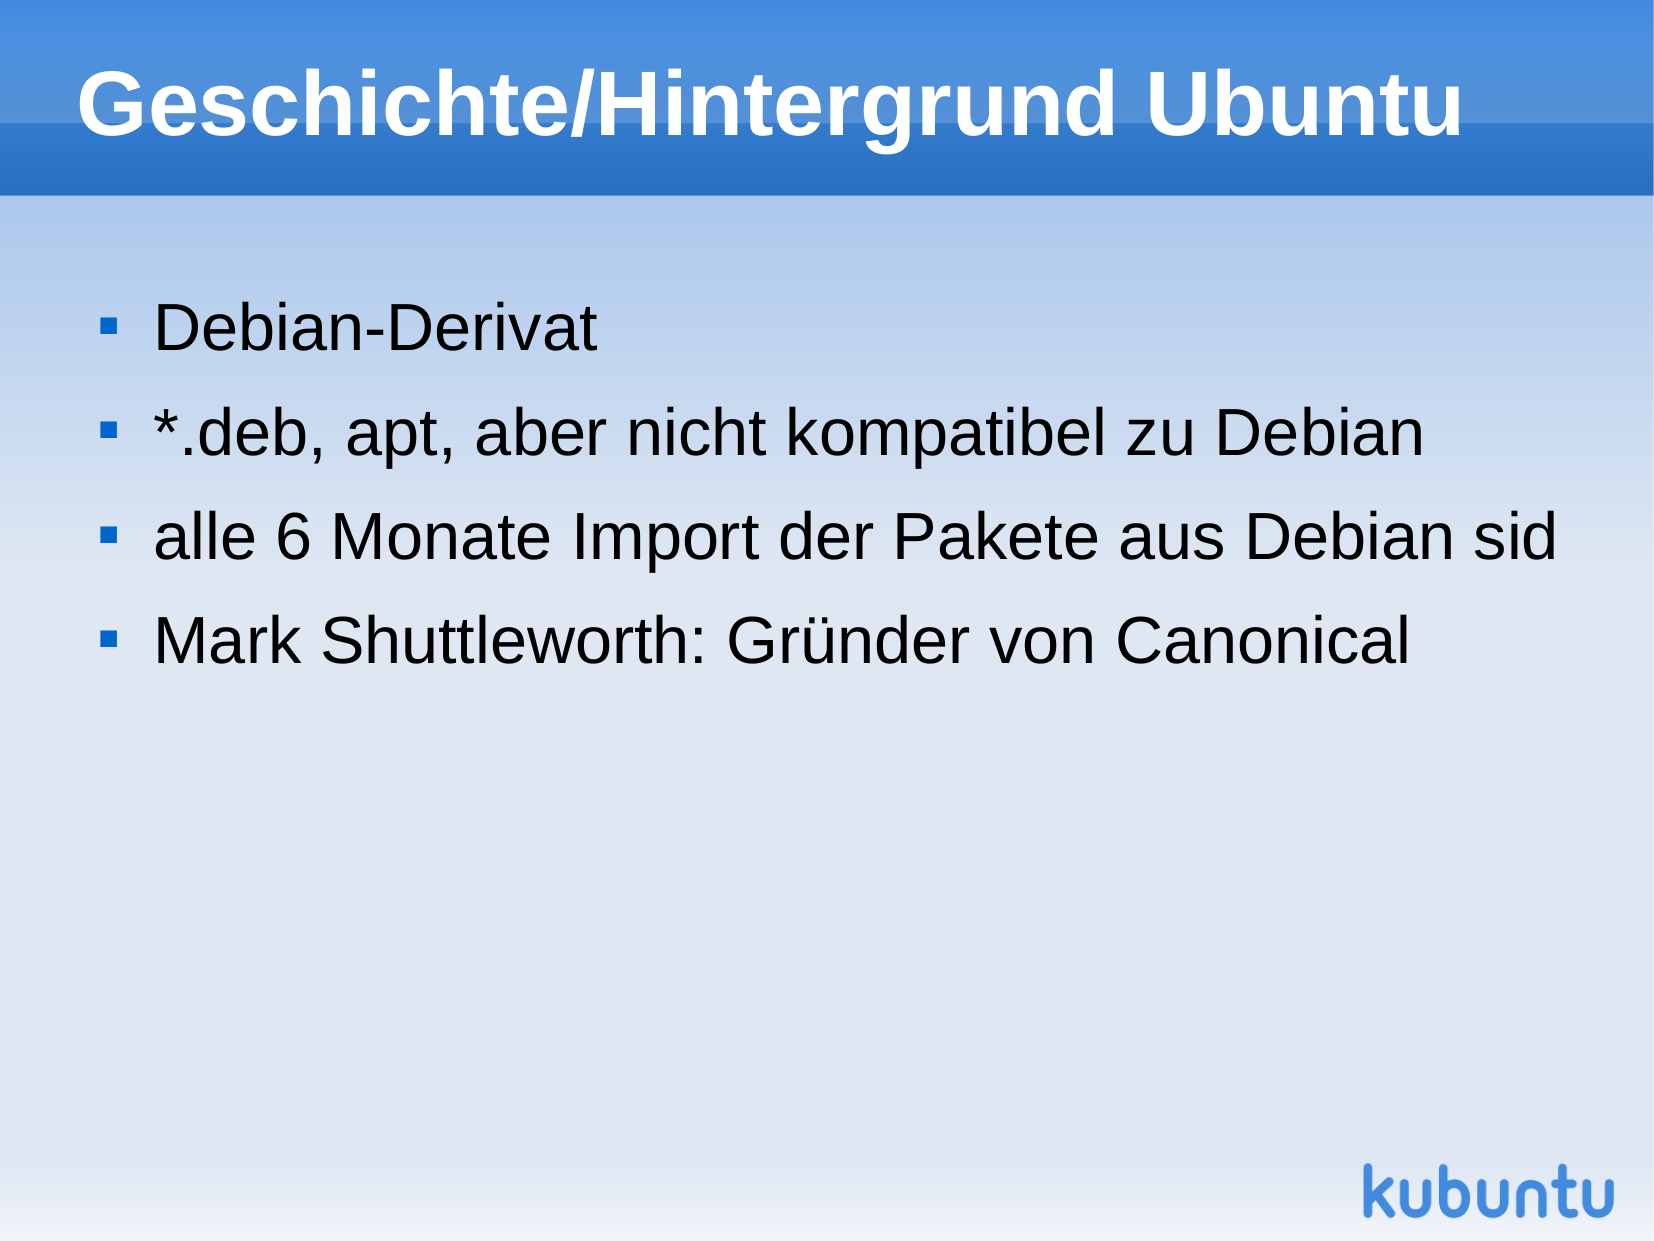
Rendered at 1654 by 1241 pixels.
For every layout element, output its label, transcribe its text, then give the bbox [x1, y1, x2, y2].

picture [0, 0, 1654, 1241]
list Debian-Derivat *.deb, apt, aber nicht kompatibel zu Debian alle 6 Monate Import der Pakete aus Debian sid Mark Shuttleworth: Gründer von Canonical [82, 290, 1571, 1109]
title Geschichte/Hintergrund Ubuntu [76, 0, 1565, 208]
